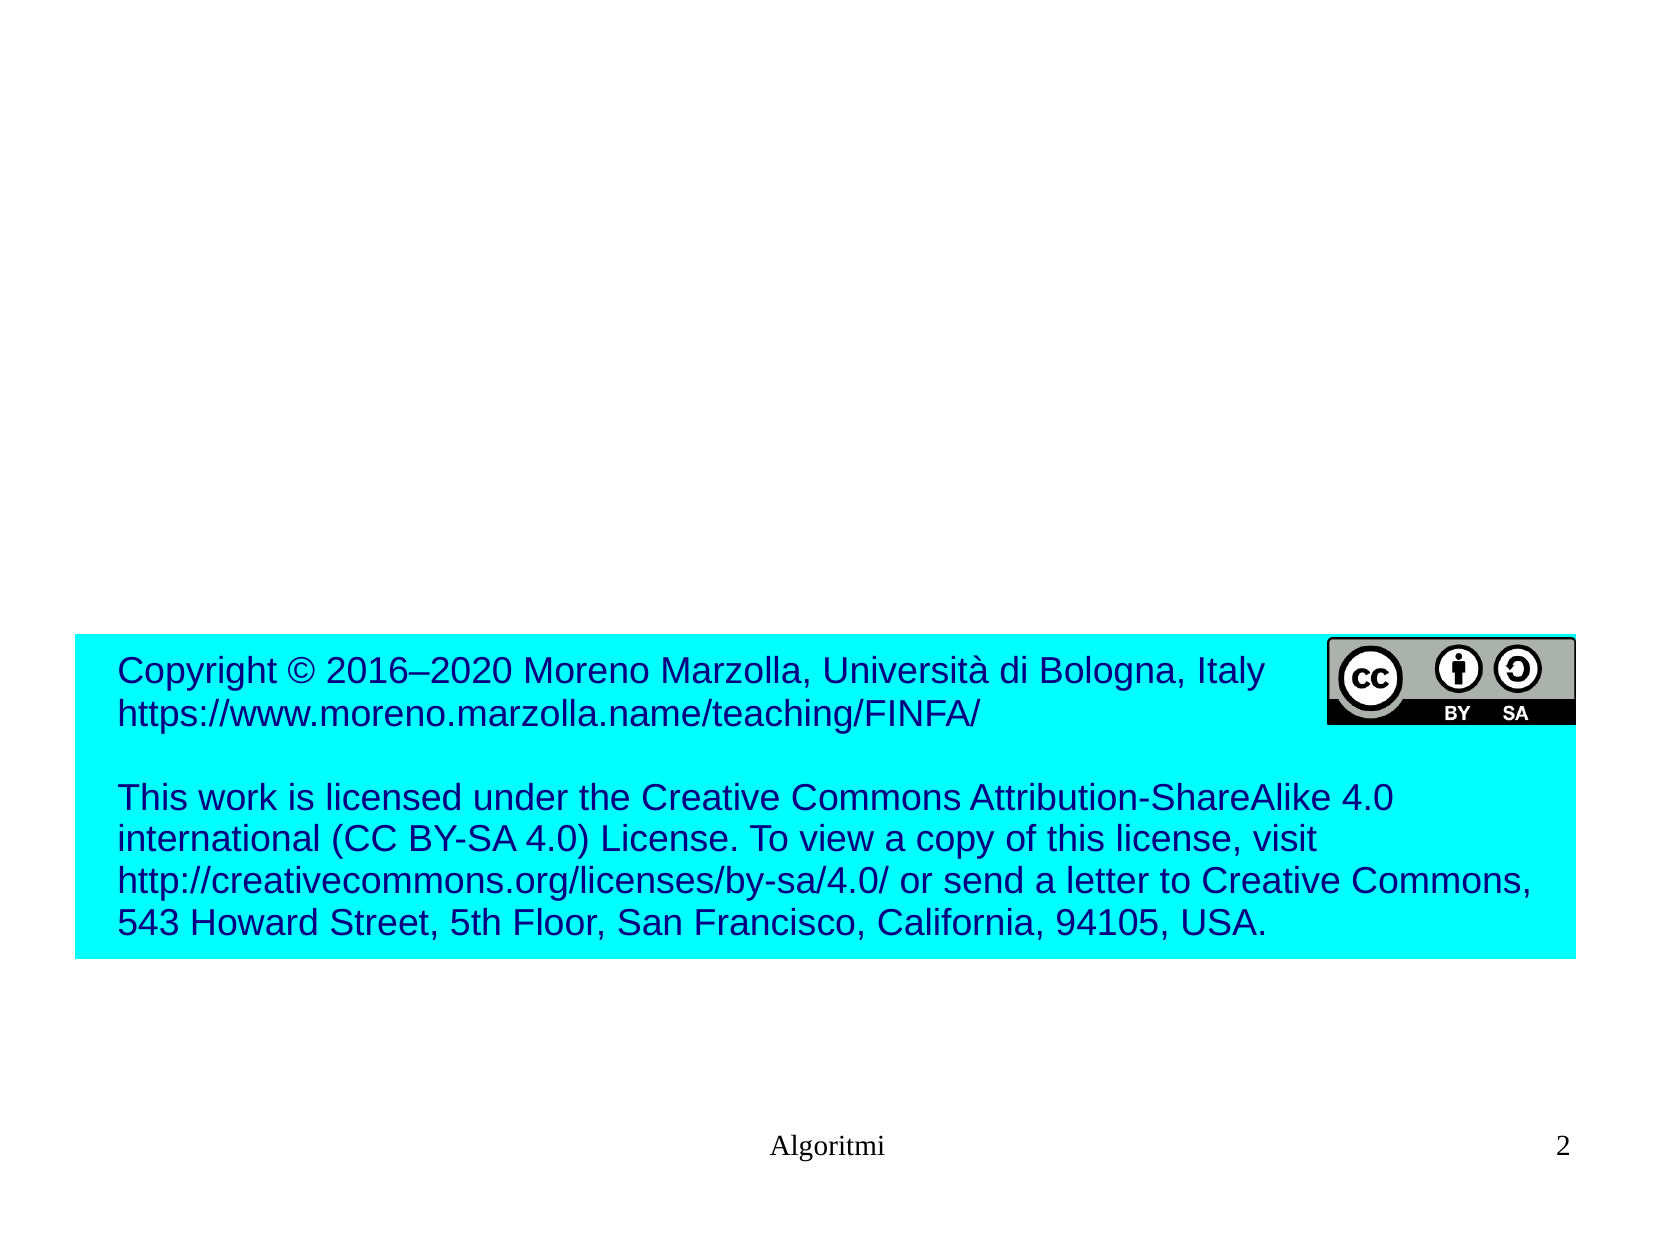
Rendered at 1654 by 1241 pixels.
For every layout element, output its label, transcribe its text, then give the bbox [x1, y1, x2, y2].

text_box Copyright © 2016–2020 Moreno Marzolla, Università di Bologna, Italy https://www.moreno.marzolla.name/teaching/FINFA/ This work is licensed under the Creative Commons Attribution-ShareAlike 4.0 international (CC BY-SA 4.0) License. To view a copy of this license, visit http://creativecommons.org/licenses/by-sa/4.0/ or send a letter to Creative Commons, 543 Howard Street, 5th Floor, San Francisco, California, 94105, USA. [75, 634, 1576, 959]
picture [1327, 637, 1576, 725]
